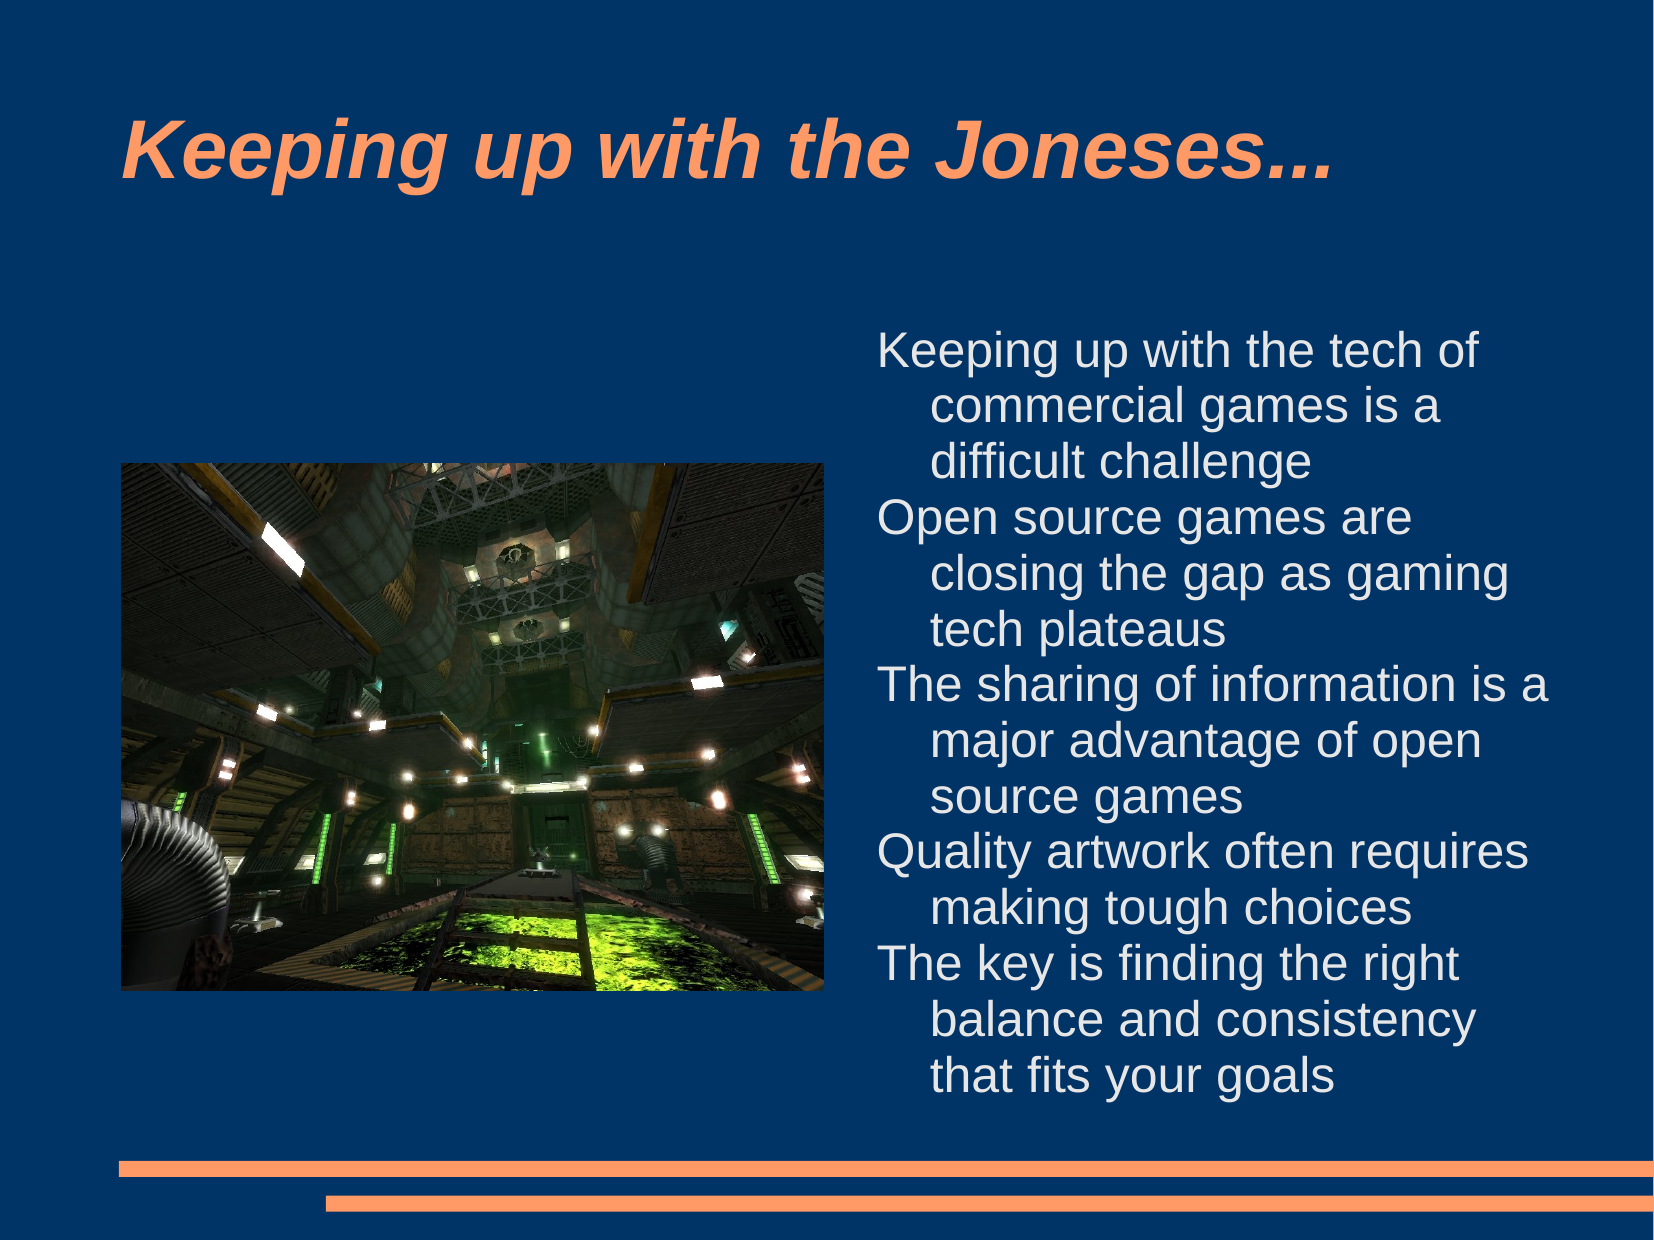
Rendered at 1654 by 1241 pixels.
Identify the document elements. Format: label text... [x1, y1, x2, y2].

picture [121, 463, 824, 991]
list Keeping up with the tech of commercial games is a difficult challenge Open source games are closing the gap as gaming tech plateaus The sharing of information is a major advantage of open source games Quality artwork often requires making tough choices The key is finding the right balance and consistency that fits your goals [858, 322, 1562, 1159]
title Keeping up with the Joneses... [121, 46, 1534, 254]
